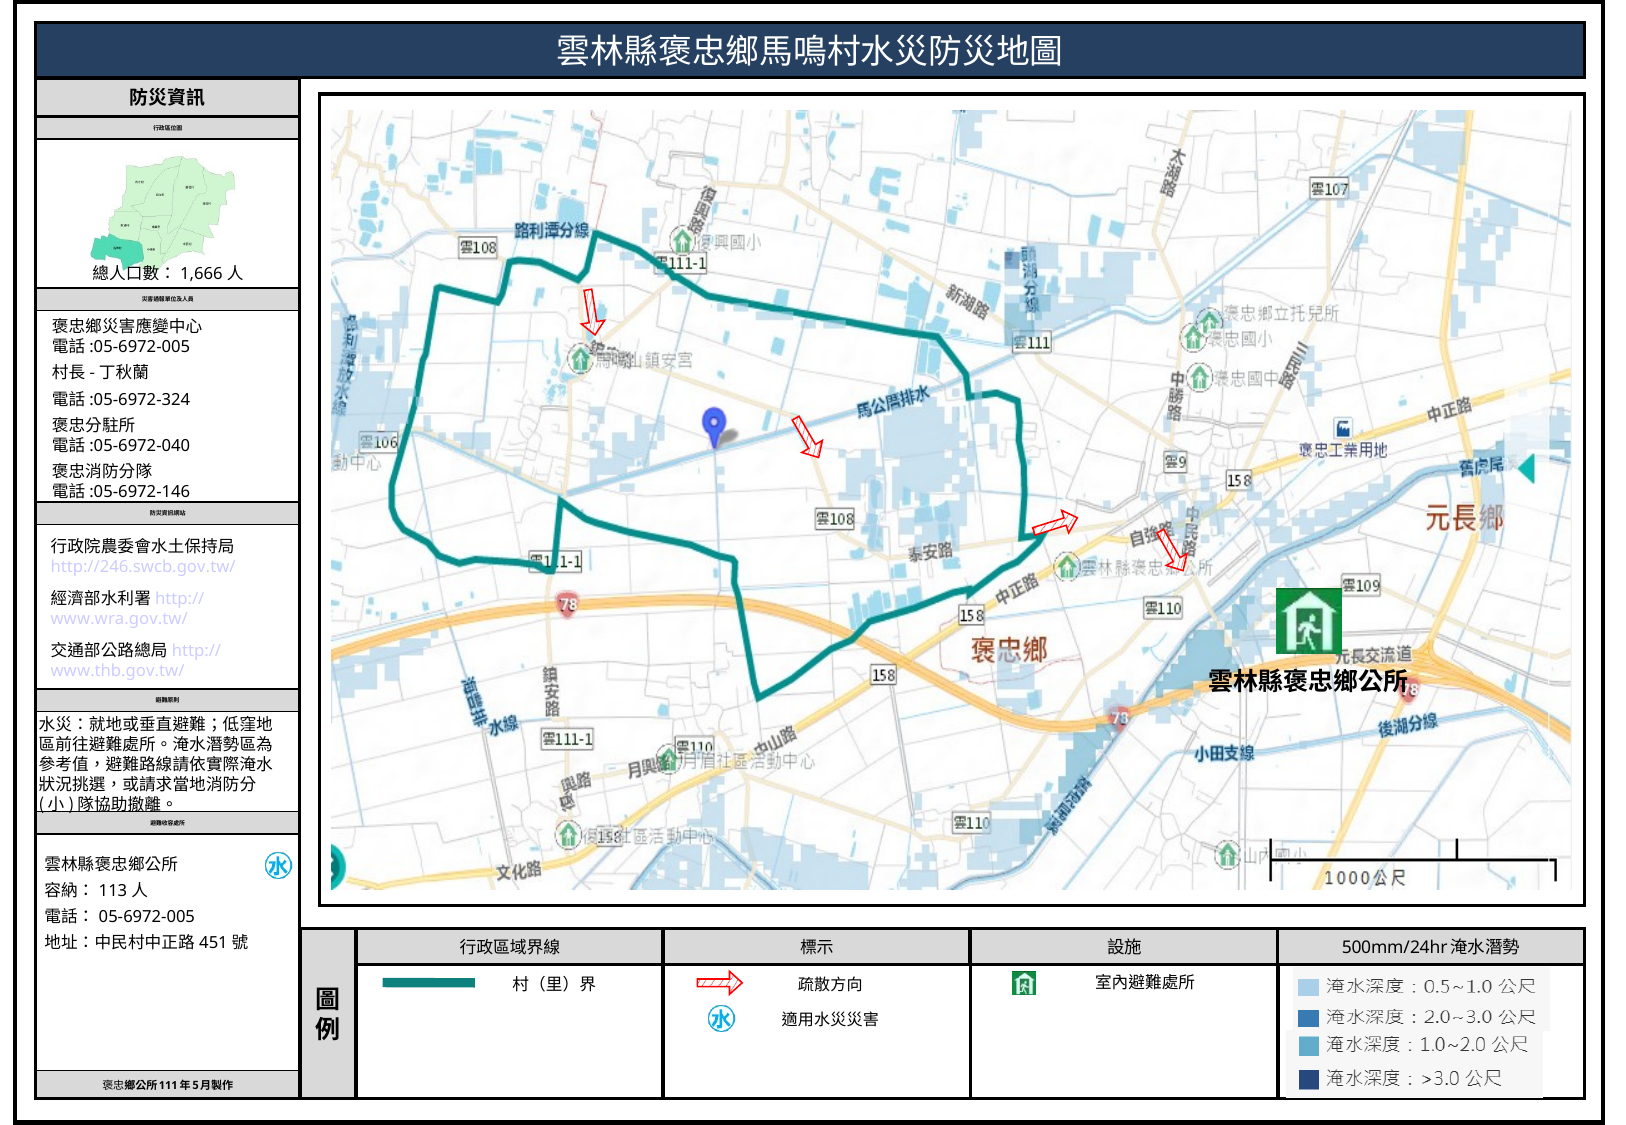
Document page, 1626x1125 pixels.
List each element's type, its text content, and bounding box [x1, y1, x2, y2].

picture [331, 110, 1572, 890]
text_box 標示 [664, 930, 970, 965]
text_box 圖例 [302, 930, 356, 1097]
text_box 災害通報單位及人員 [37, 287, 298, 308]
text_box 避難收容處所 [37, 822, 298, 835]
text_box 行政院農委會水土保持局http://246.swcb.gov.tw/ 經濟部水利署http://www.wra.gov.tw/ 交通部公路總局http://www.thb.gov.tw/ [35, 527, 303, 688]
text_box 雲林縣褒忠鄉公所 [1193, 658, 1489, 704]
text_box 500mm/24hr淹水潛勢 [1277, 928, 1585, 965]
text_box [792, 416, 823, 458]
text_box 村（里）界 [414, 966, 695, 1002]
text_box 防災資訊網站 [37, 509, 298, 525]
text_box 褒忠鄉災害應變中心 電話:05-6972-005 村長-丁秋蘭 電話:05-6972-324 褒忠分駐所 電話:05-6972-040 褒忠消防分隊 電話:05-6972-146 [37, 308, 301, 509]
text_box 雲林縣褒忠鄉公所 容納：113人 電話：05-6972-005 地址：中民村中正路451號 [29, 846, 293, 961]
text_box [697, 971, 743, 995]
text_box 適用水災災害 [690, 1001, 970, 1037]
picture [56, 150, 269, 279]
text_box 設施 [970, 928, 1277, 965]
text_box [1156, 529, 1187, 571]
text_box 疏散方向 [695, 966, 970, 1001]
text_box 避難原則 [37, 689, 298, 706]
text_box 行政區位圖 [37, 116, 298, 140]
text_box [1032, 510, 1078, 536]
text_box 雲林縣褒忠鄉馬鳴村水災防災地圖 [35, 22, 1585, 78]
text_box 室內避難處所 [994, 965, 1297, 1001]
text_box 水災：就地或垂直避難；低窪地區前往避難處所。淹水潛勢區為參考值，避難路線請依實際淹水狀況挑選，或請求當地消防分(小)隊協助撤離。 [23, 706, 301, 822]
text_box [581, 289, 605, 335]
picture [1285, 967, 1551, 1098]
picture [263, 850, 293, 880]
text_box 防災資訊 [37, 80, 298, 116]
text_box 行政區域界線 [356, 930, 664, 965]
text_box 總人口數：1,666人 [68, 255, 268, 291]
text_box 褒忠鄉公所111年5月製作 [37, 1070, 298, 1097]
picture [706, 1003, 736, 1033]
